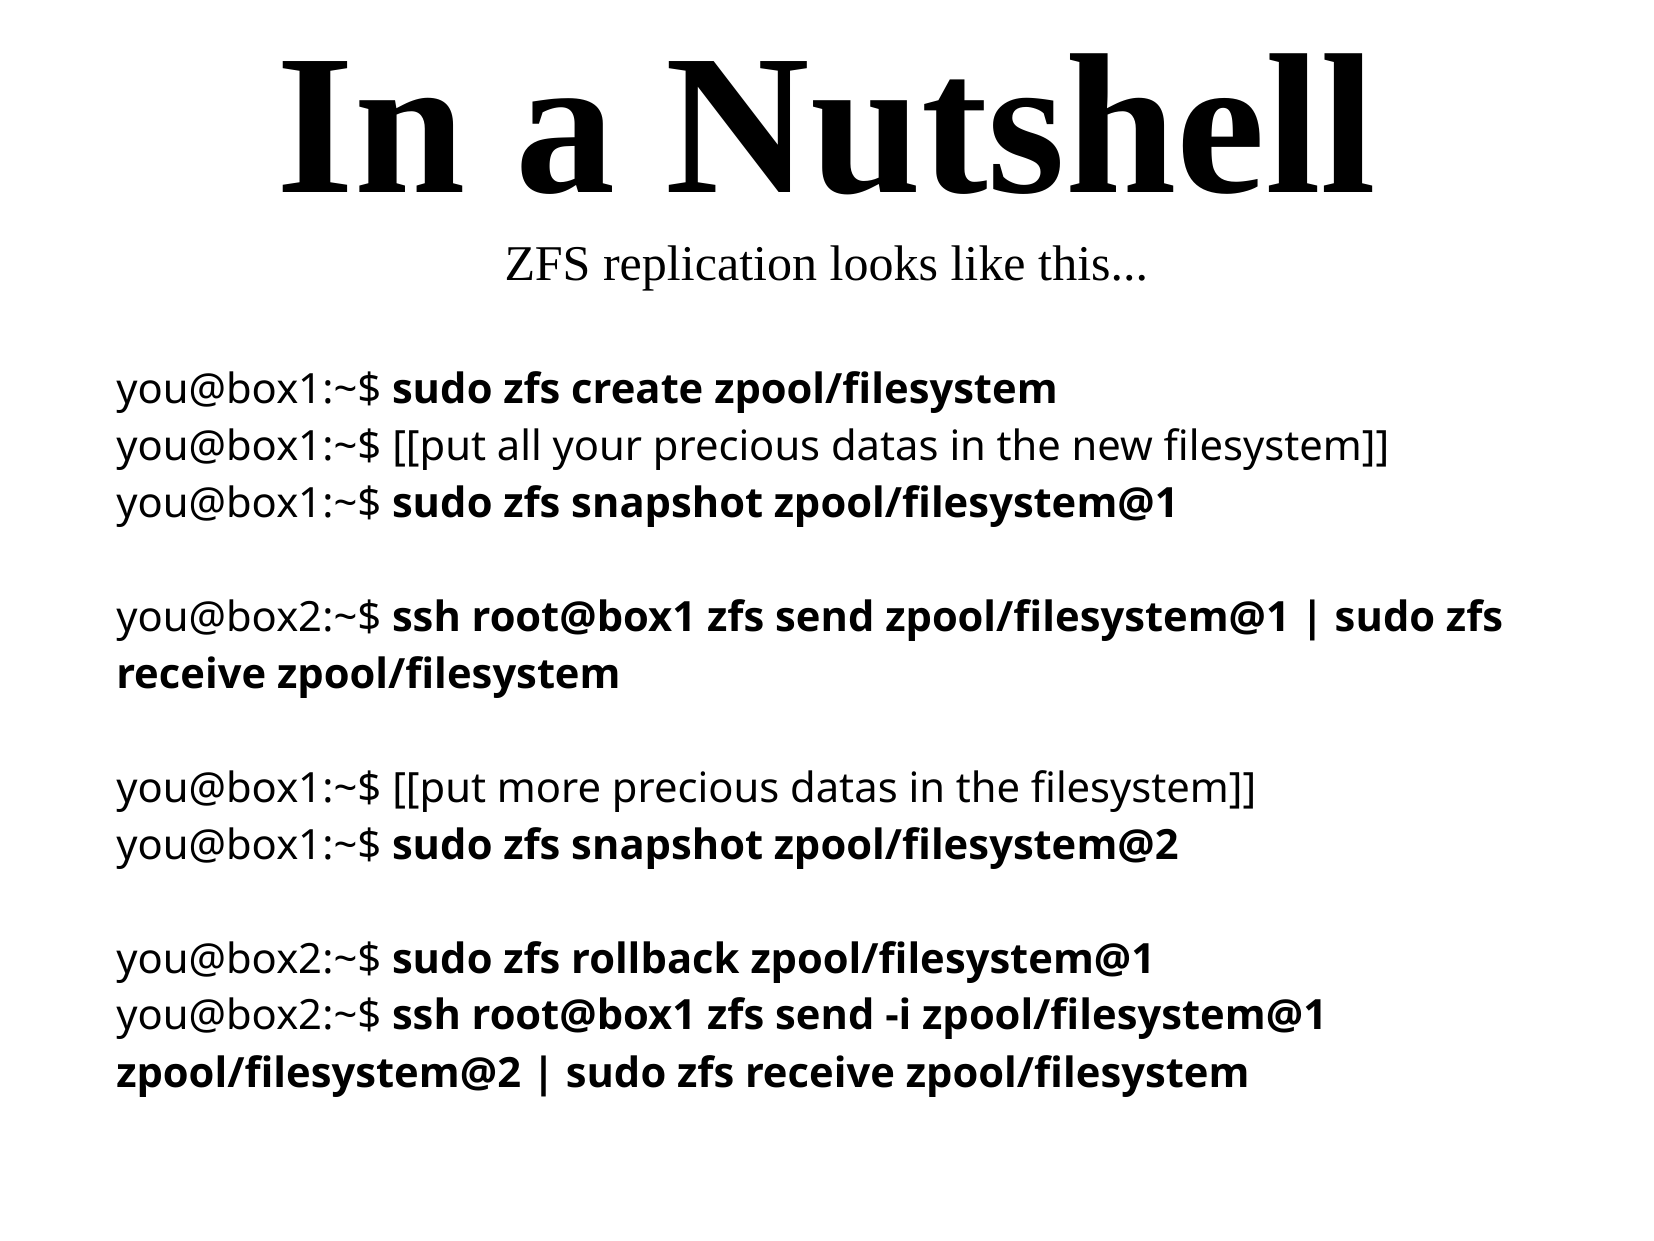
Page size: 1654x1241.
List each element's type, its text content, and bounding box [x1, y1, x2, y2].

table_header you@box1:~$ sudo zfs create zpool/filesystem you@box1:~$ [[put all your precious datas in the new filesystem]] you@box1:~$ sudo zfs snapshot zpool/filesystem@1 you@box2:~$ ssh root@box1 zfs send zpool/filesystem@1 | sudo zfs receive zpool/filesystem you@box1:~$ [[put more precious datas in the filesystem]] you@box1:~$ sudo zfs snapshot zpool/filesystem@2 you@box2:~$ sudo zfs rollback zpool/filesystem@1 you@box2:~$ ssh root@box1 zfs send -i zpool/filesystem@1 zpool/filesystem@2 | sudo zfs receive zpool/filesystem [101, 294, 1601, 1185]
title In a Nutshell ZFS replication looks like this... [82, 14, 1571, 292]
